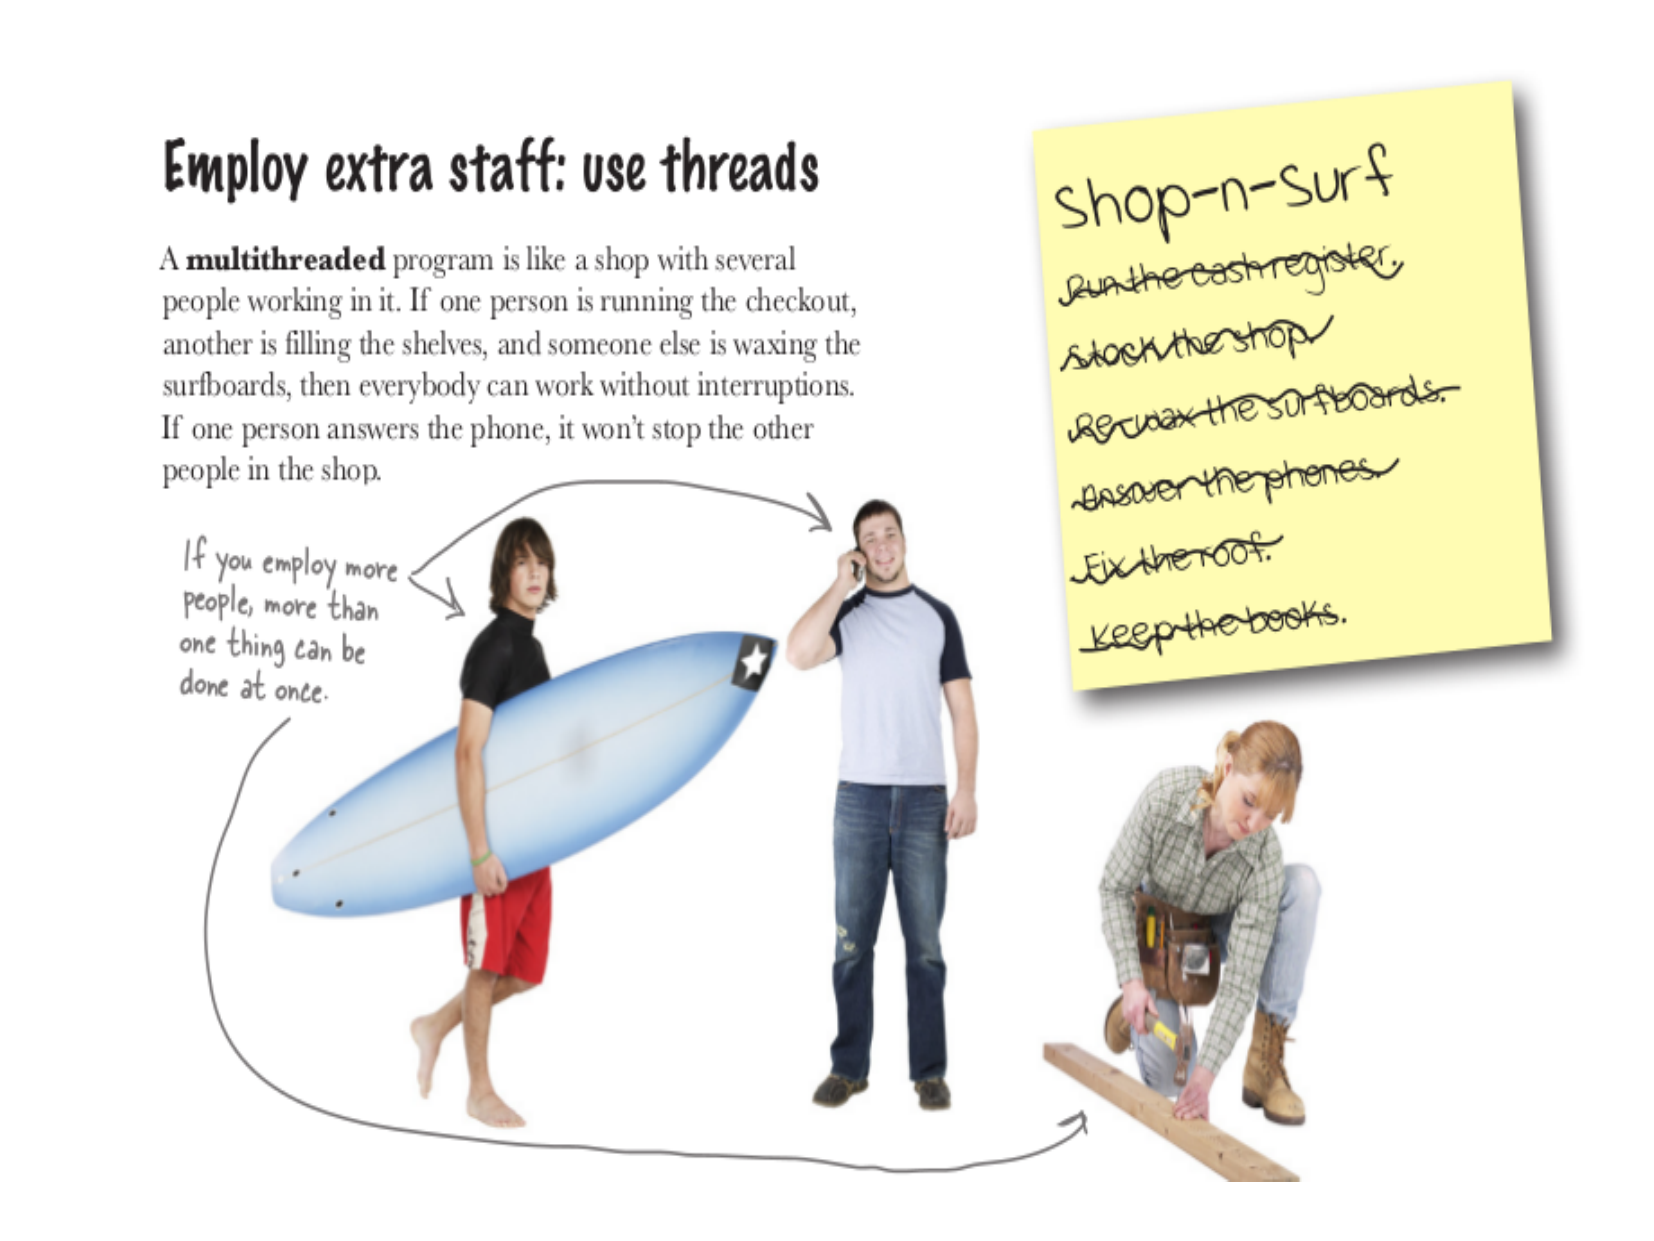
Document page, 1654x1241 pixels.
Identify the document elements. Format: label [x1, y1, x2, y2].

picture [59, 58, 1595, 1182]
